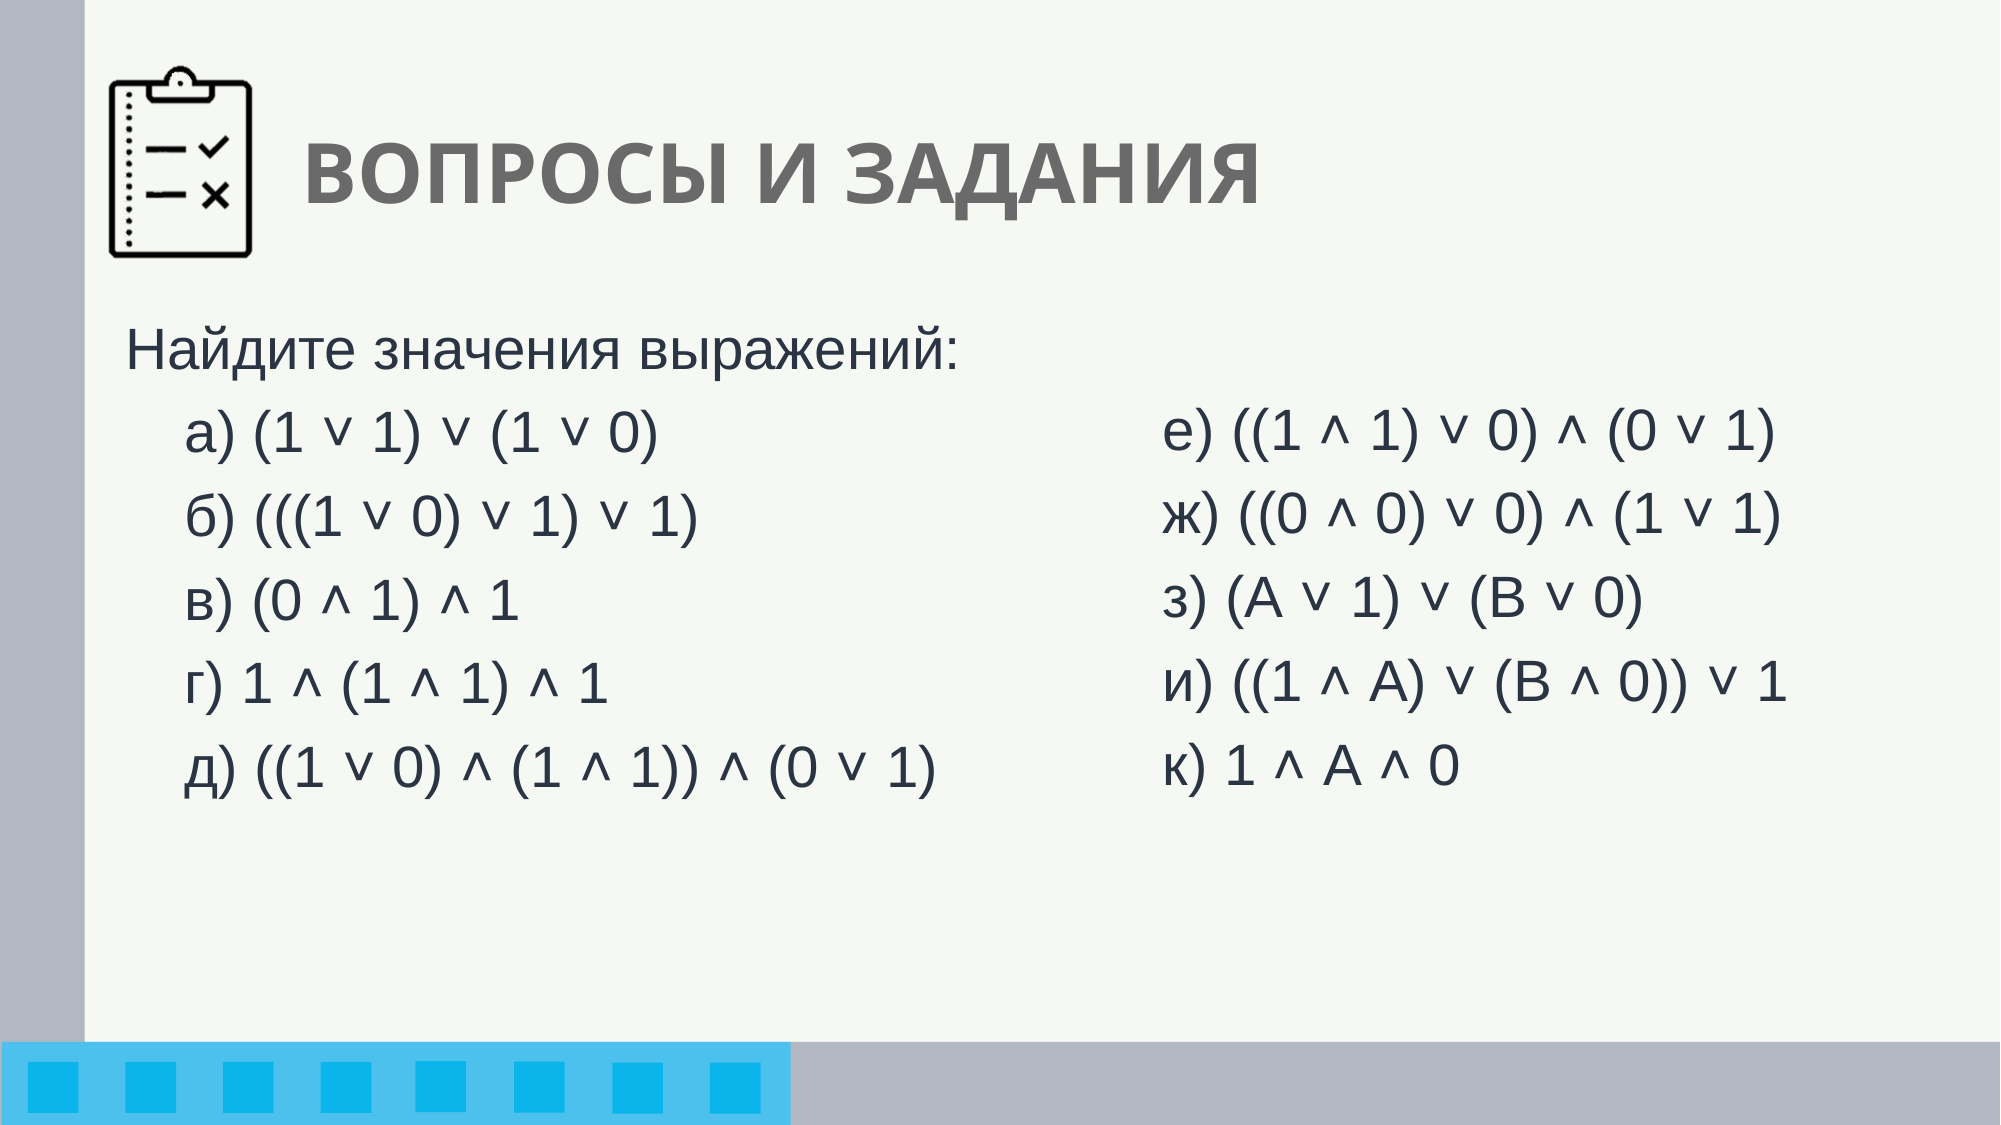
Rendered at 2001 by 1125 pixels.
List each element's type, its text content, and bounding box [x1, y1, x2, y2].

picture [85, 54, 286, 286]
title ВОПРОСЫ И ЗАДАНИЯ [285, 67, 1892, 286]
list Найдите значения выражений: а) (1 ˅ 1) ˅ (1 ˅ 0) б) (((1 ˅ 0) ˅ 1) ˅ 1) в) (0 ˄ 1) ˄ 1 г) 1 ˄ (1 ˄ 1) ˄ 1 д) ((1 ˅ 0) ˄ (1 ˄ 1)) ˄ (0 ˅ 1) [110, 311, 1000, 848]
text_box е) ((1 ˄ 1) ˅ 0) ˄ (0 ˅ 1) ж) ((0 ˄ 0) ˅ 0) ˄ (1 ˅ 1) з) (А ˅ 1) ˅ (В ˅ 0) и) ((1 ˄ А) ˅ (В ˄ 0)) ˅ 1 к) 1 ˄ А ˄ 0 [1088, 392, 1928, 806]
